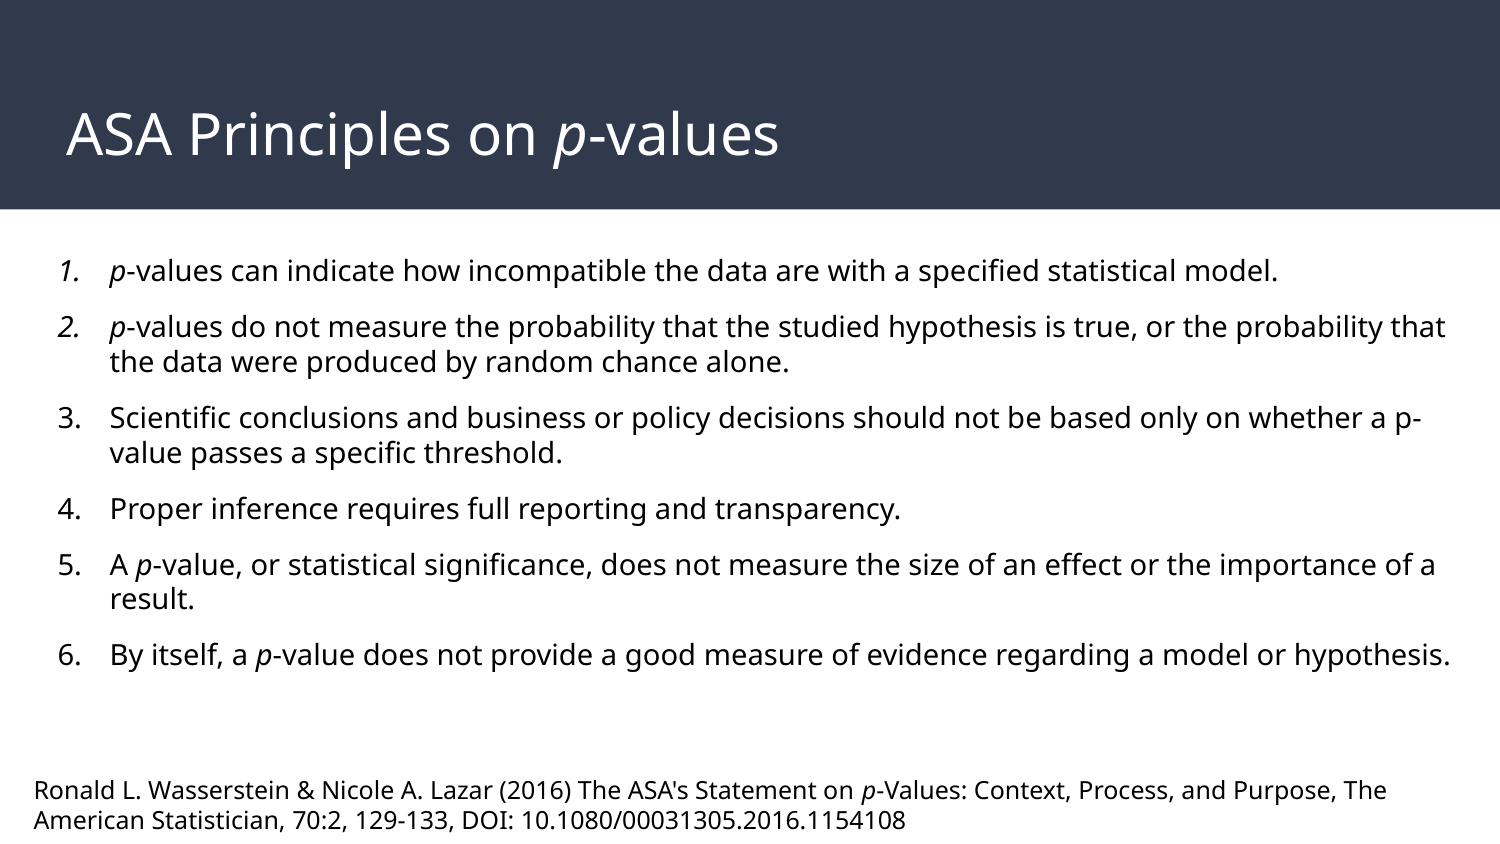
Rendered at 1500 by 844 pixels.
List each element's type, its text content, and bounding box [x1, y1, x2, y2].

text_box Ronald L. Wasserstein & Nicole A. Lazar (2016) The ASA's Statement on p-Values: Context, Process, and Purpose, The American Statistician, 70:2, 129-133, DOI: 10.1080/00031305.2016.1154108 [18, 759, 1482, 829]
title ASA Principles on p-values [51, 82, 1449, 185]
text_box p-values can indicate how incompatible the data are with a specified statistical model. p-values do not measure the probability that the studied hypothesis is true, or the probability that the data were produced by random chance alone. Scientific conclusions and business or policy decisions should not be based only on whether a p-value passes a specific threshold. Proper inference requires full reporting and transparency. A p-value, or statistical significance, does not measure the size of an effect or the importance of a result. By itself, a p-value does not provide a good measure of evidence regarding a model or hypothesis. [19, 237, 1479, 744]
